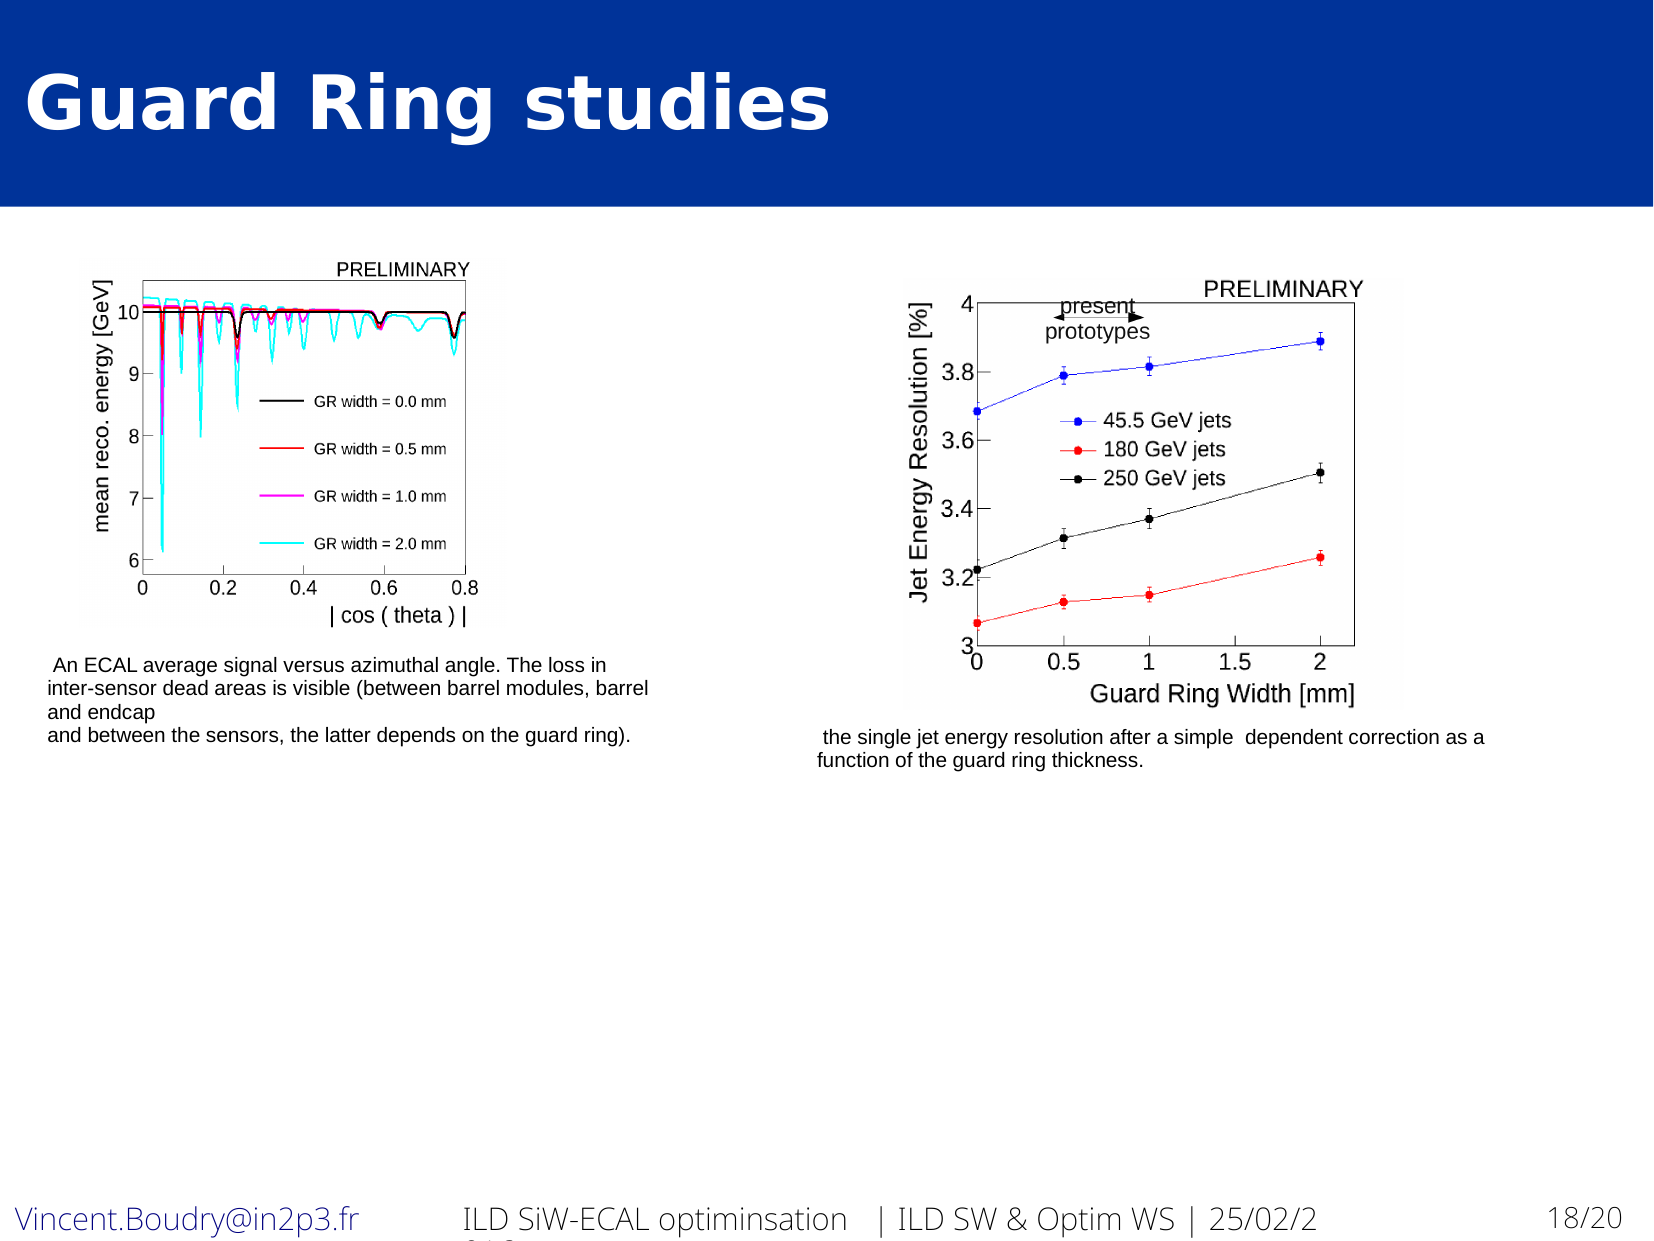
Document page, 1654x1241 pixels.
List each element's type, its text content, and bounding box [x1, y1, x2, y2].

title Guard Ring studies [24, 17, 1635, 191]
text_box the single jet energy resolution after a simple dependent correction as a function of the guard ring thickness. [802, 718, 1525, 795]
picture [903, 278, 1404, 710]
text_box An ECAL average signal versus azimuthal angle. The loss in inter-sensor dead areas is visible (between barrel modules, barrel and endcap and between the sensors, the latter depends on the guard ring). [32, 646, 703, 755]
picture [79, 258, 507, 628]
